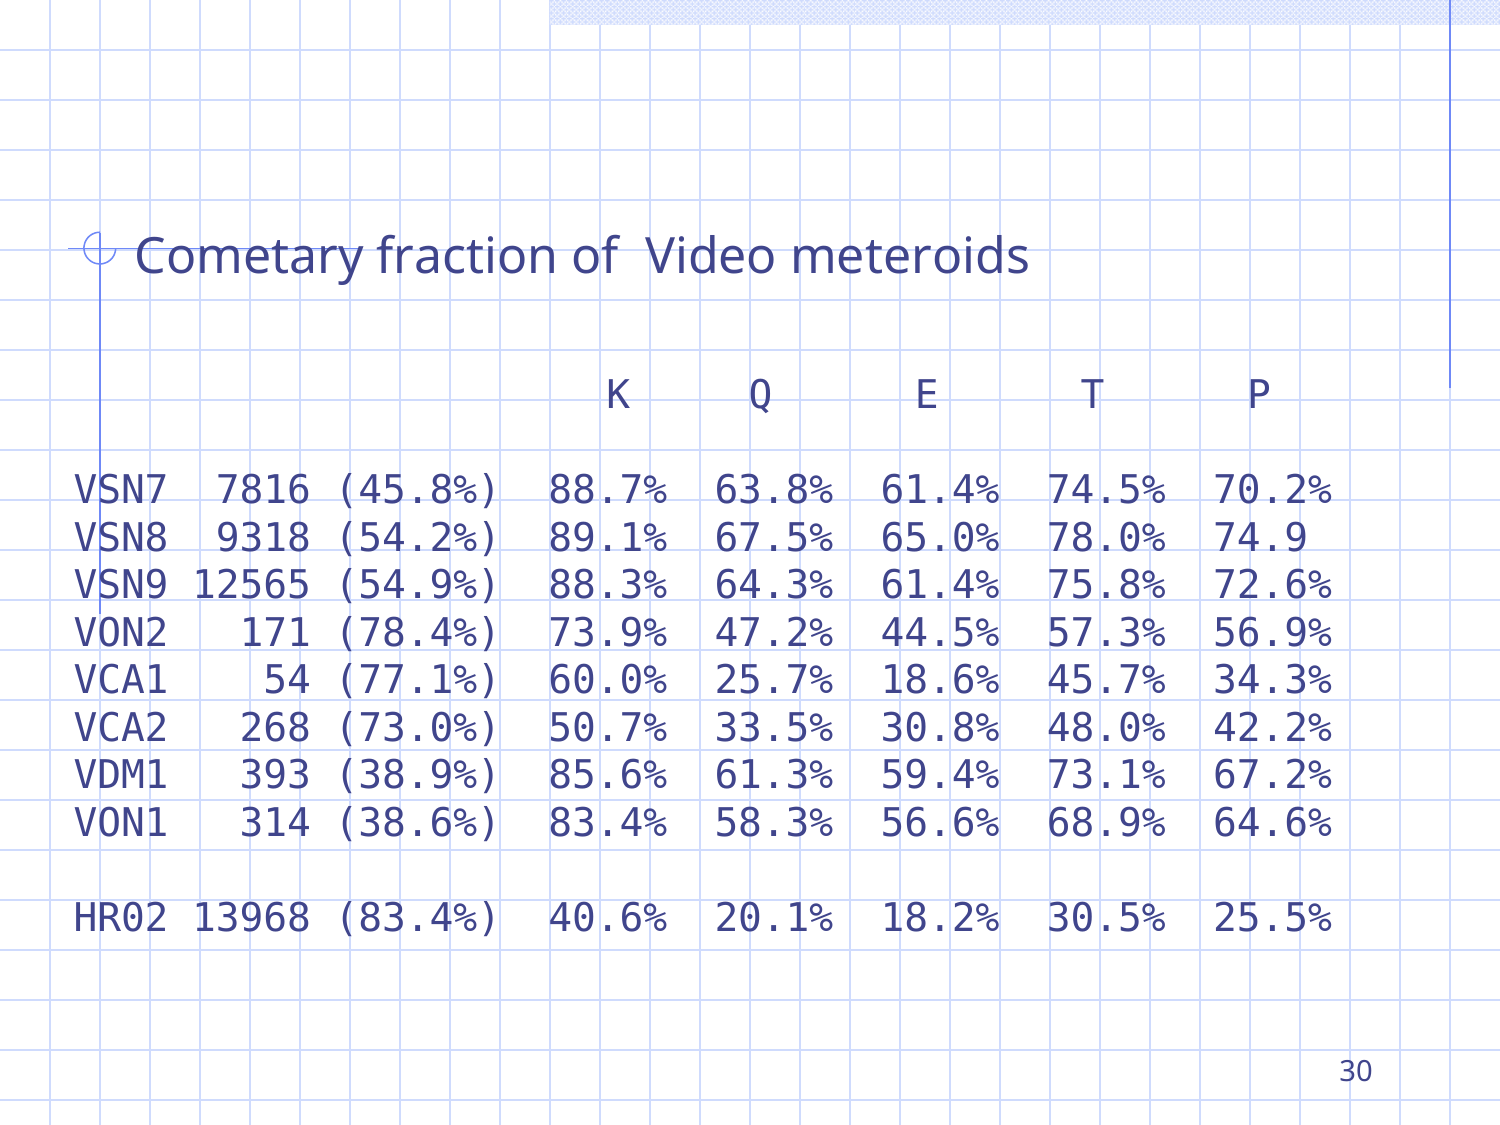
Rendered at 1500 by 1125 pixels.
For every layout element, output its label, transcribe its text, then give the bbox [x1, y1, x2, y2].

picture [1451, 0, 1500, 25]
text_box Cometary fraction of Video meteroids [119, 216, 1122, 291]
picture [549, 0, 1449, 25]
text_box K Q E T P VSN7 7816 (45.8%) 88.7% 63.8% 61.4% 74.5% 70.2% VSN8 9318 (54.2%) 89.1% 67.5% 65.0% 78.0% 74.9 VSN9 12565 (54.9%) 88.3% 64.3% 61.4% 75.8% 72.6% VON2 171 (78.4%) 73.9% 47.2% 44.5% 57.3% 56.9% VCA1 54 (77.1%) 60.0% 25.7% 18.6% 45.7% 34.3% VCA2 268 (73.0%) 50.7% 33.5% 30.8% 48.0% 42.2% VDM1 393 (38.9%) 85.6% 61.3% 59.4% 73.1% 67.2% VON1 314 (38.6%) 83.4% 58.3% 56.6% 68.9% 64.6% HR02 13968 (83.4%) 40.6% 20.1% 18.2% 30.5% 25.5% [58, 361, 1348, 947]
